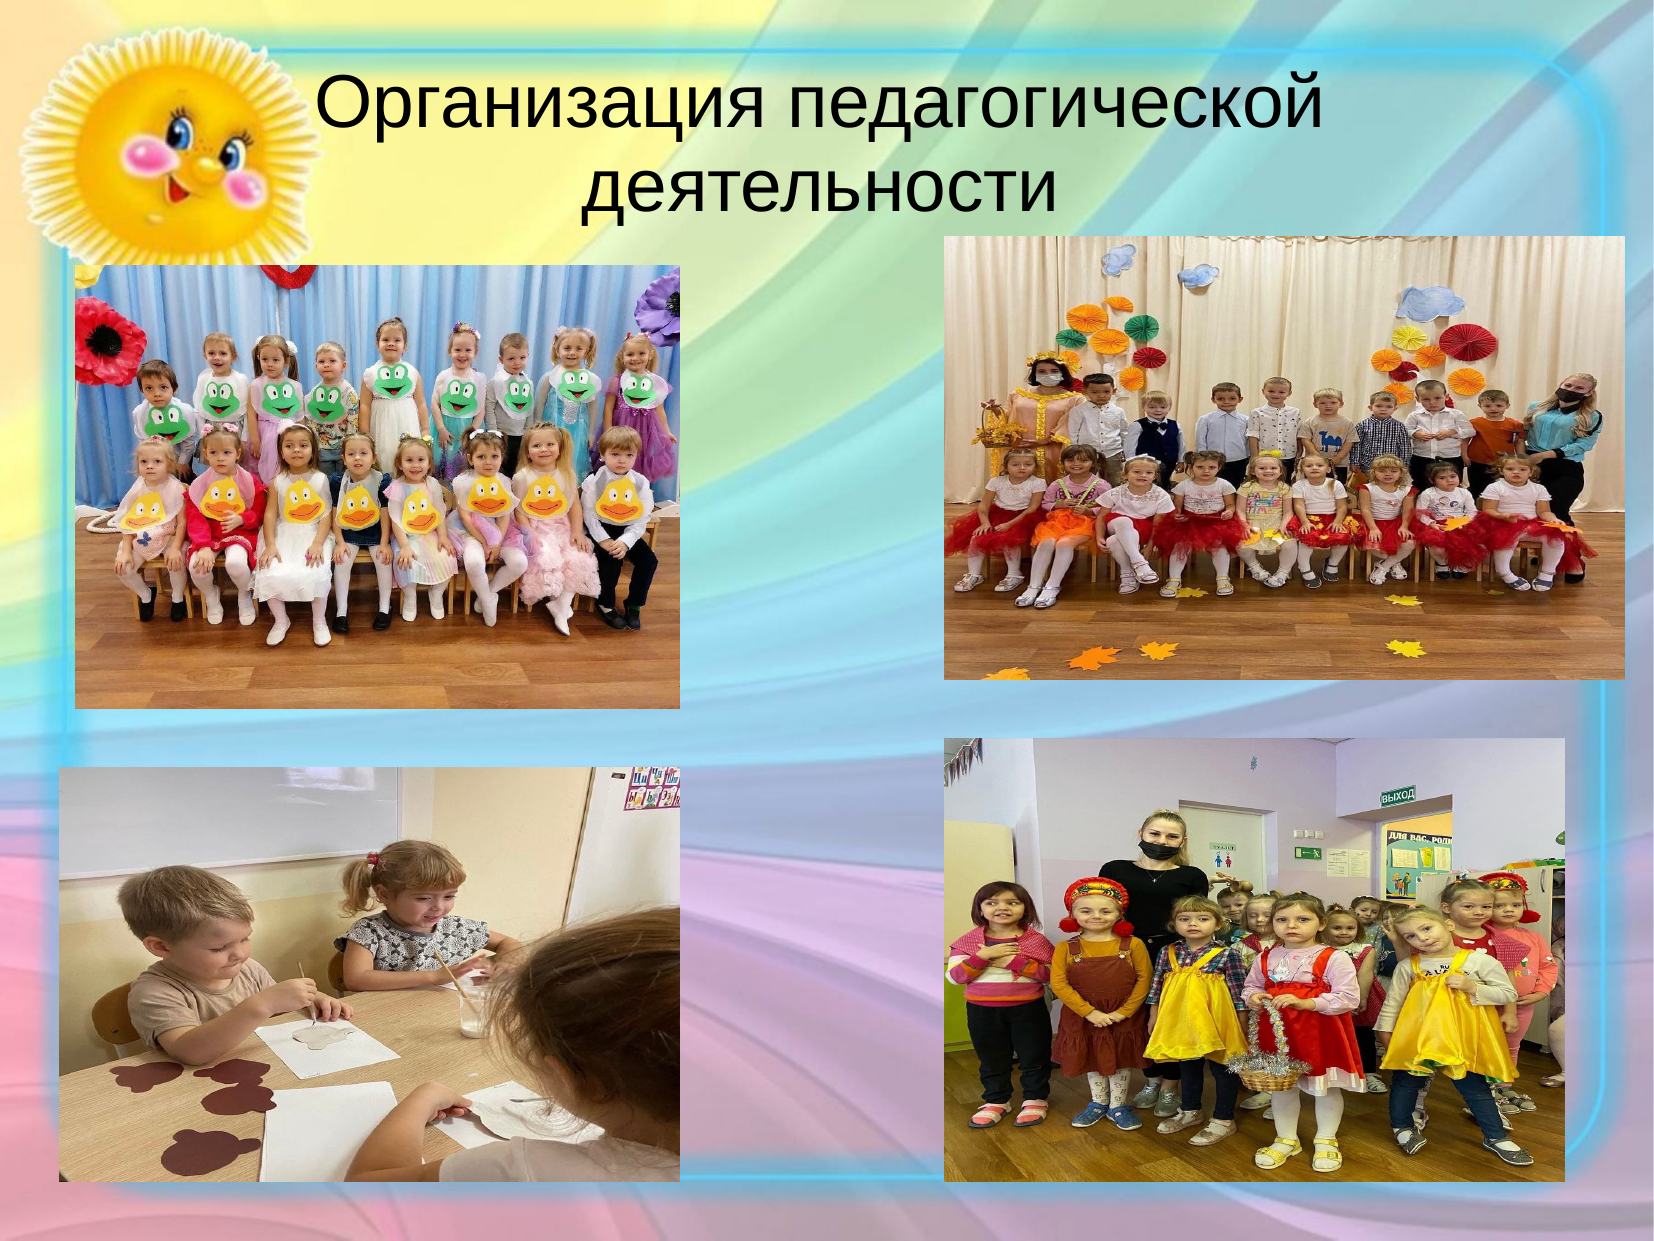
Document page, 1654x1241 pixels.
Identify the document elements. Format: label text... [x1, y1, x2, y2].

picture [0, 0, 1654, 1241]
title Организация педагогической деятельности [76, 59, 1565, 312]
